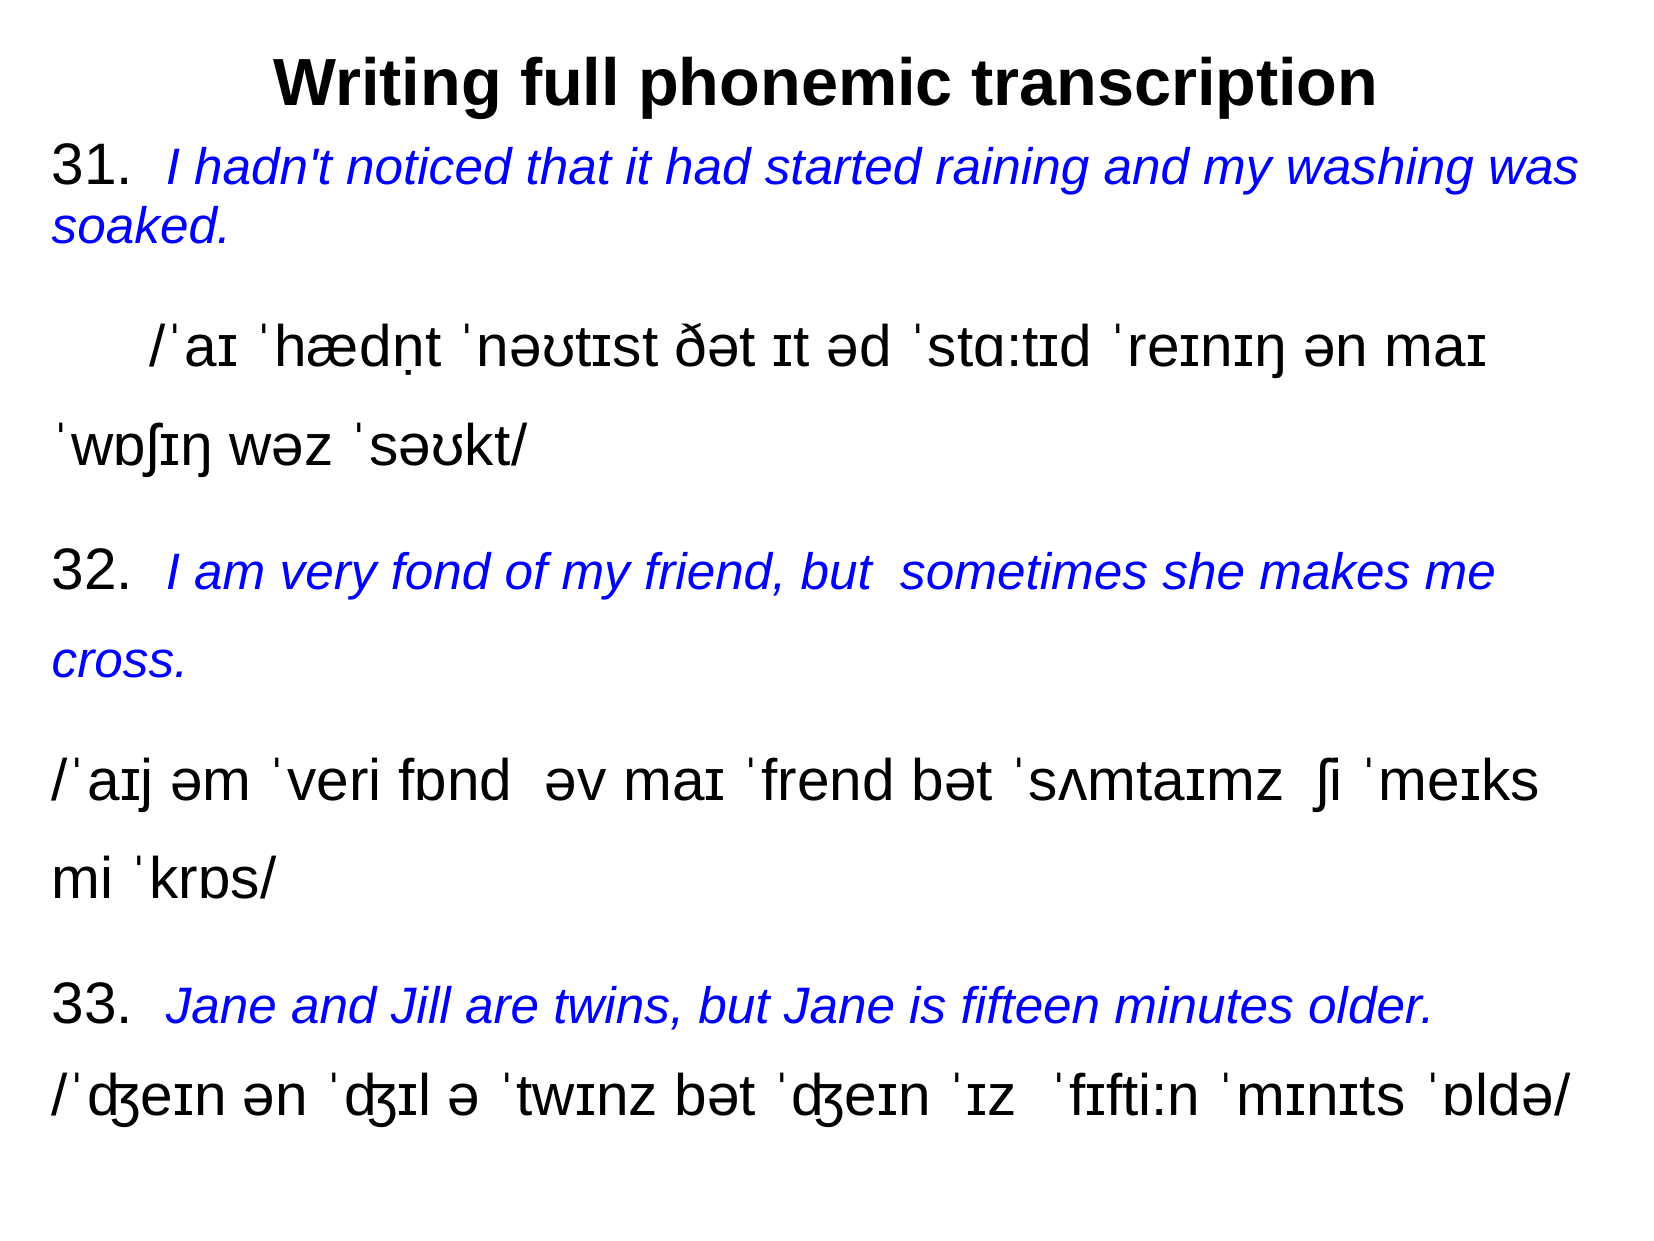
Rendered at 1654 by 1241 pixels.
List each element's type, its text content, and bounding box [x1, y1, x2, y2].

list 31. I hadn't noticed that it had started raining and my washing was soaked. /ˈaɪ ˈhædṇt ˈnəʊtɪst ðət ɪt əd ˈstɑ:tɪd ˈreɪnɪŋ ən maɪ ˈwɒʃɪŋ wəz ˈsəʊkt/ 32. I am very fond of my friend, but sometimes she makes me cross. /ˈaɪj əm ˈveri fɒnd əv maɪ ˈfrend bət ˈsʌmtaɪmz ʃi ˈmeɪks mi ˈkrɒs/ 33. Jane and Jill are twins, but Jane is fifteen minutes older. /ˈʤeɪn ən ˈʤɪl ə ˈtwɪnz bət ˈʤeɪn ˈɪz ˈfɪfti:n ˈmɪnɪts ˈɒldə/ [51, 131, 1595, 1190]
title Writing full phonemic transcription [82, 0, 1571, 131]
